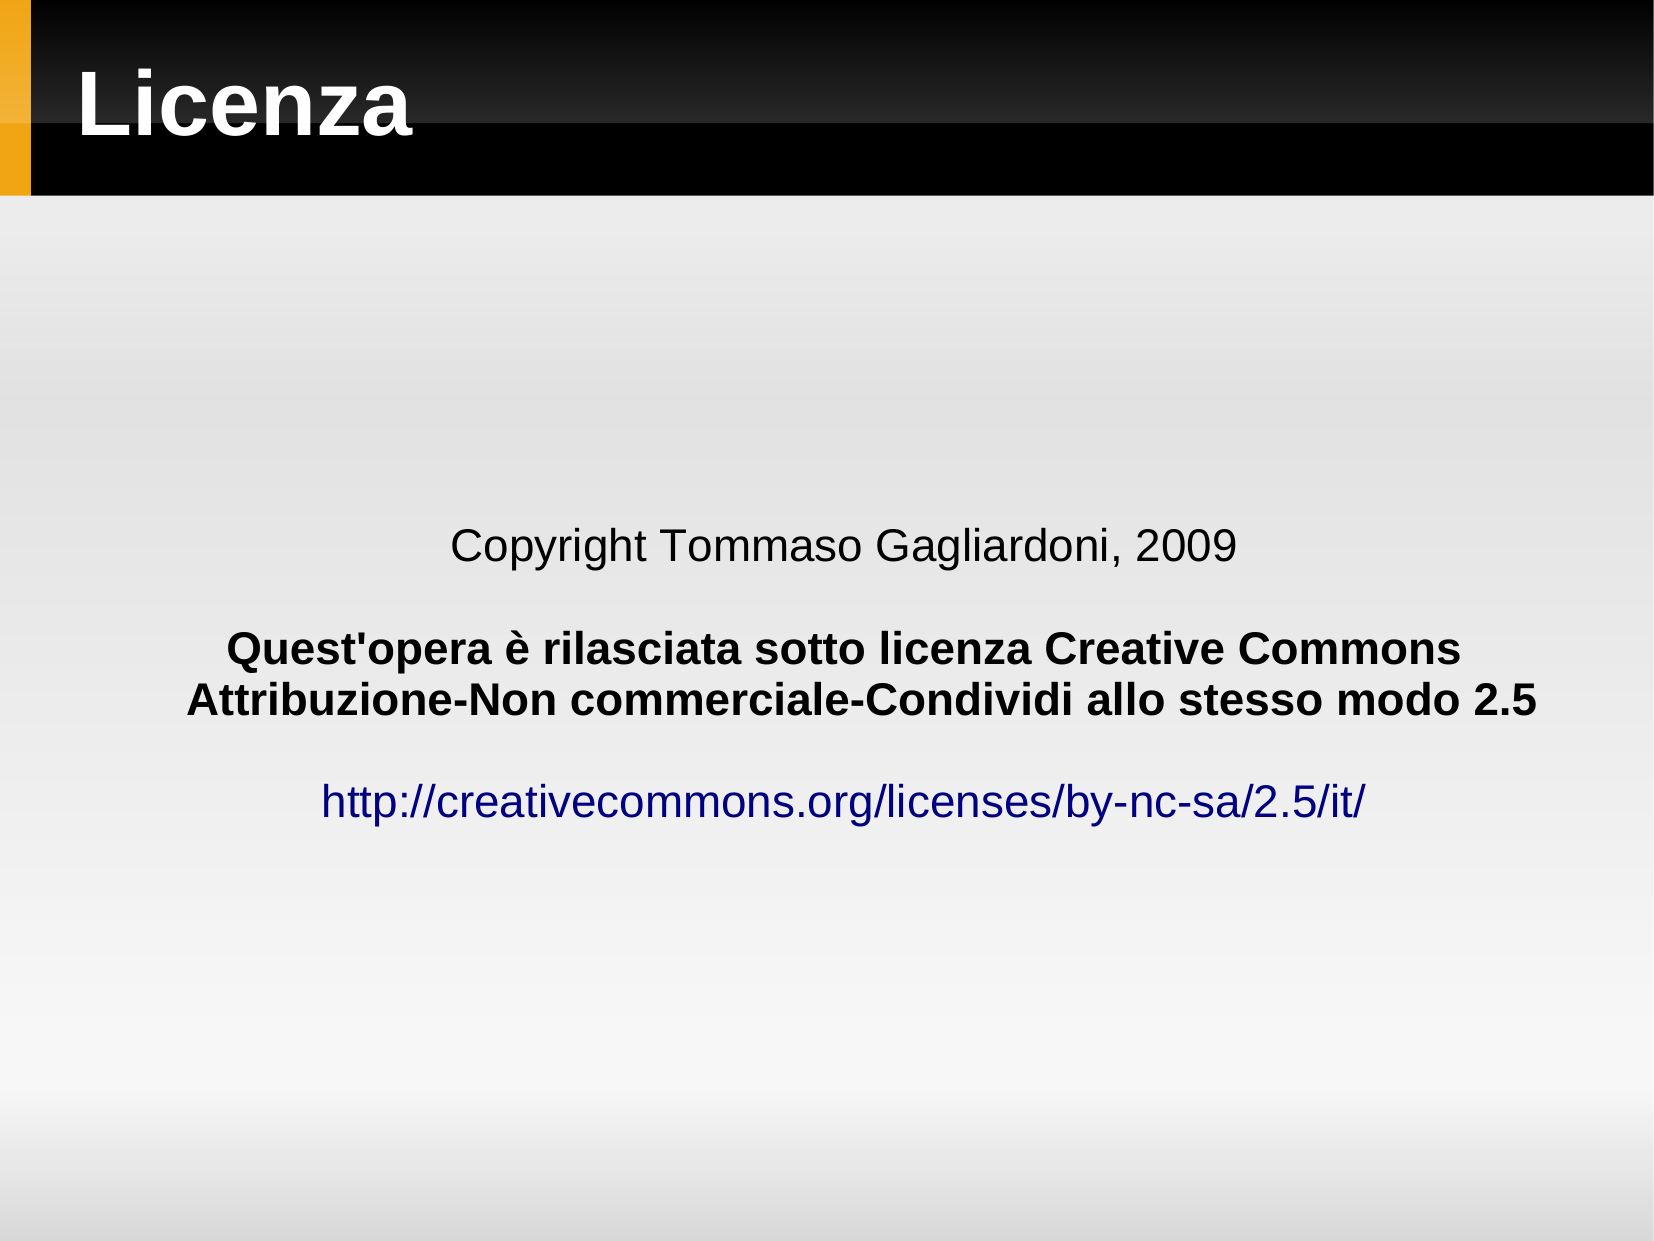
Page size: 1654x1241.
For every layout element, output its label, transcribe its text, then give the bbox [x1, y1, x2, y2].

title Licenza [76, 7, 1565, 200]
picture [0, 0, 1654, 1241]
subtitle Copyright Tommaso Gagliardoni, 2009 Quest'opera è rilasciata sotto licenza Creative Commons Attribuzione-Non commerciale-Condividi allo stesso modo 2.5 http://creativecommons.org/licenses/by-nc-sa/2.5/it/ [82, 297, 1571, 1102]
